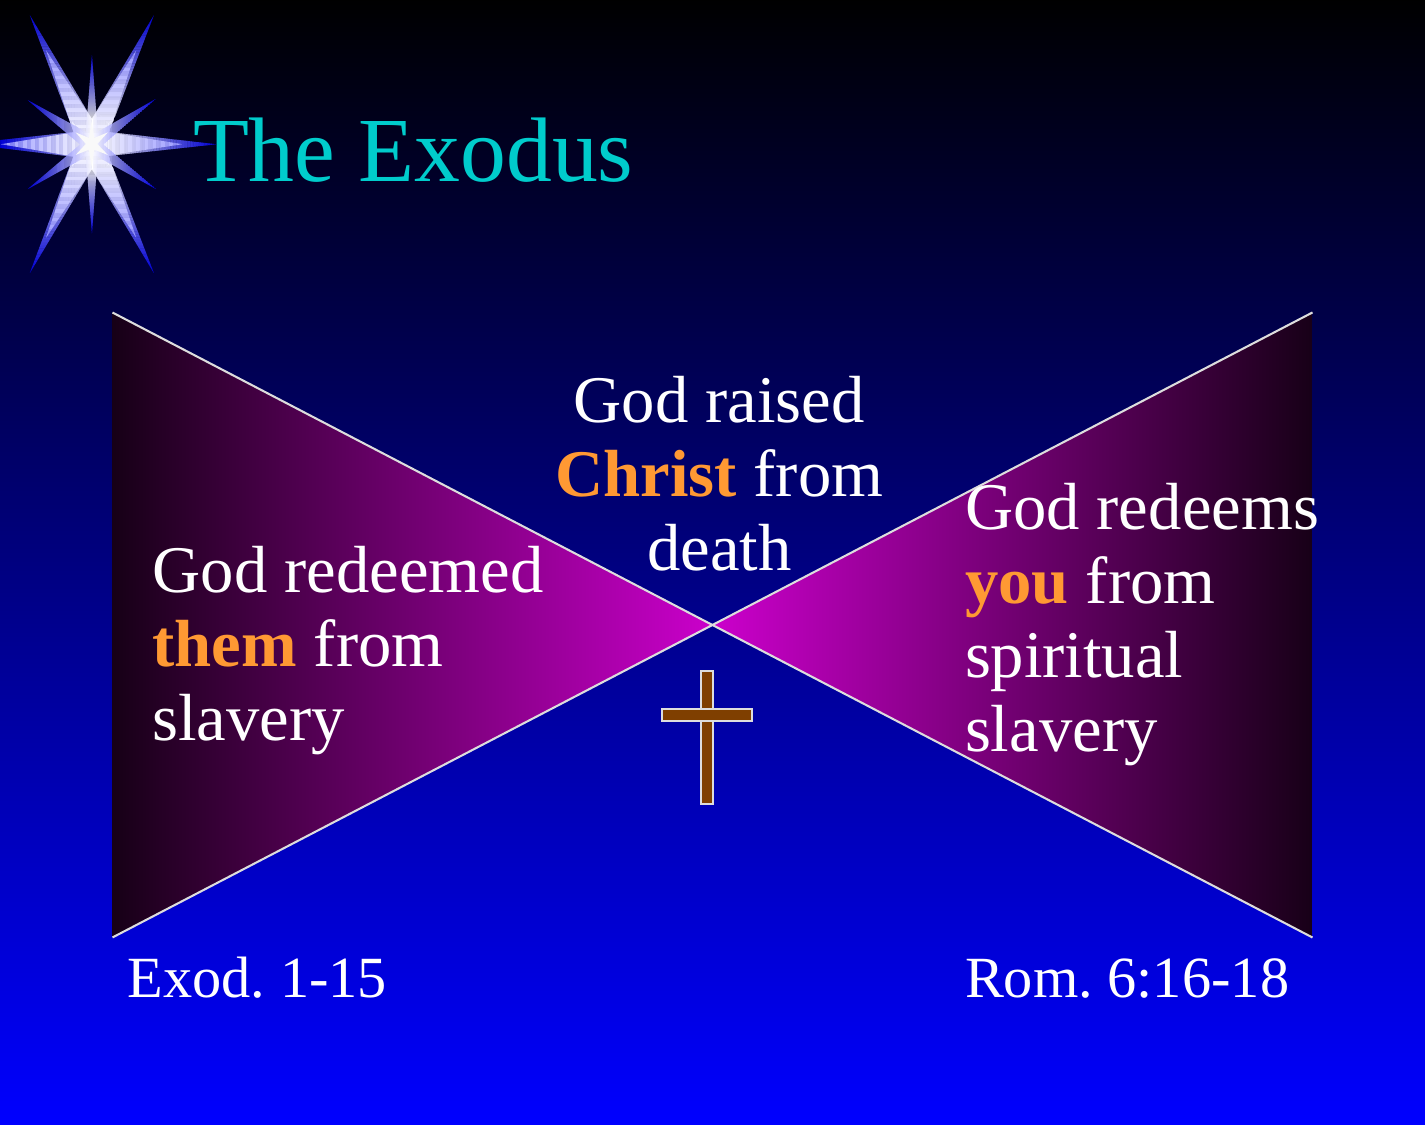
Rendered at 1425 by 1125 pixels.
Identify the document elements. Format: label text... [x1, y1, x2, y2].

text_box [717, 504, 949, 746]
text_box [1003, 774, 1313, 936]
text_box Exod. 1-15 [112, 937, 550, 1018]
text_box [661, 671, 753, 804]
text_box God redeems you from spiritual slavery [949, 462, 1338, 774]
text_box God raised Christ from death [518, 355, 921, 593]
text_box God redeemed them from slavery [137, 524, 588, 763]
title The Exodus [178, 56, 1390, 244]
text_box [1030, 314, 1313, 462]
text_box [112, 314, 514, 936]
text_box Rom. 6:16-18 [950, 937, 1313, 1018]
text_box [588, 593, 708, 688]
